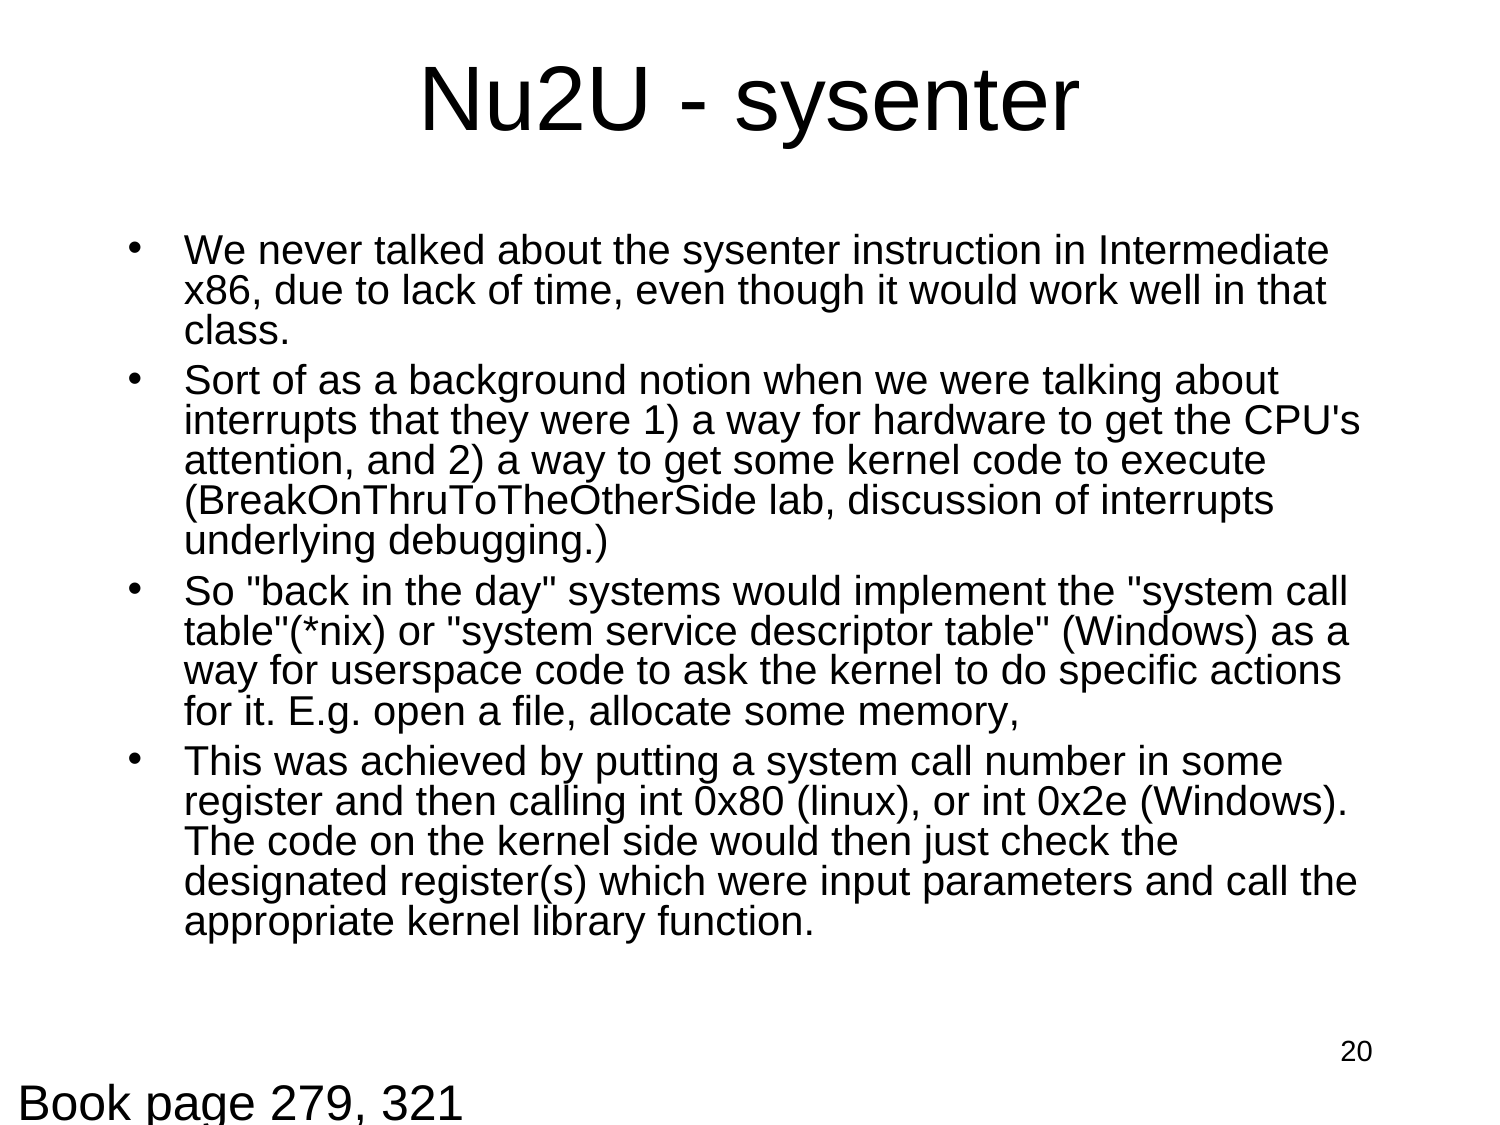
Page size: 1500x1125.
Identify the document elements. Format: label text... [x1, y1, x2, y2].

list We never talked about the sysenter instruction in Intermediate x86, due to lack of time, even though it would work well in that class. Sort of as a background notion when we were talking about interrupts that they were 1) a way for hardware to get the CPU's attention, and 2) a way to get some kernel code to execute (BreakOnThruToTheOtherSide lab, discussion of interrupts underlying debugging.) So "back in the day" systems would implement the "system call table"(*nix) or "system service descriptor table" (Windows) as a way for userspace code to ask the kernel to do specific actions for it. E.g. open a file, allocate some memory, This was achieved by putting a system call number in some register and then calling int 0x80 (linux), or int 0x2e (Windows). The code on the kernel side would then just check the designated register(s) which were input parameters and call the appropriate kernel library function. [112, 224, 1388, 1000]
text_box <number> [1074, 1025, 1388, 1101]
text_box Book page 279, 321 [2, 1062, 480, 1125]
title Nu2U - sysenter [0, 0, 1500, 188]
